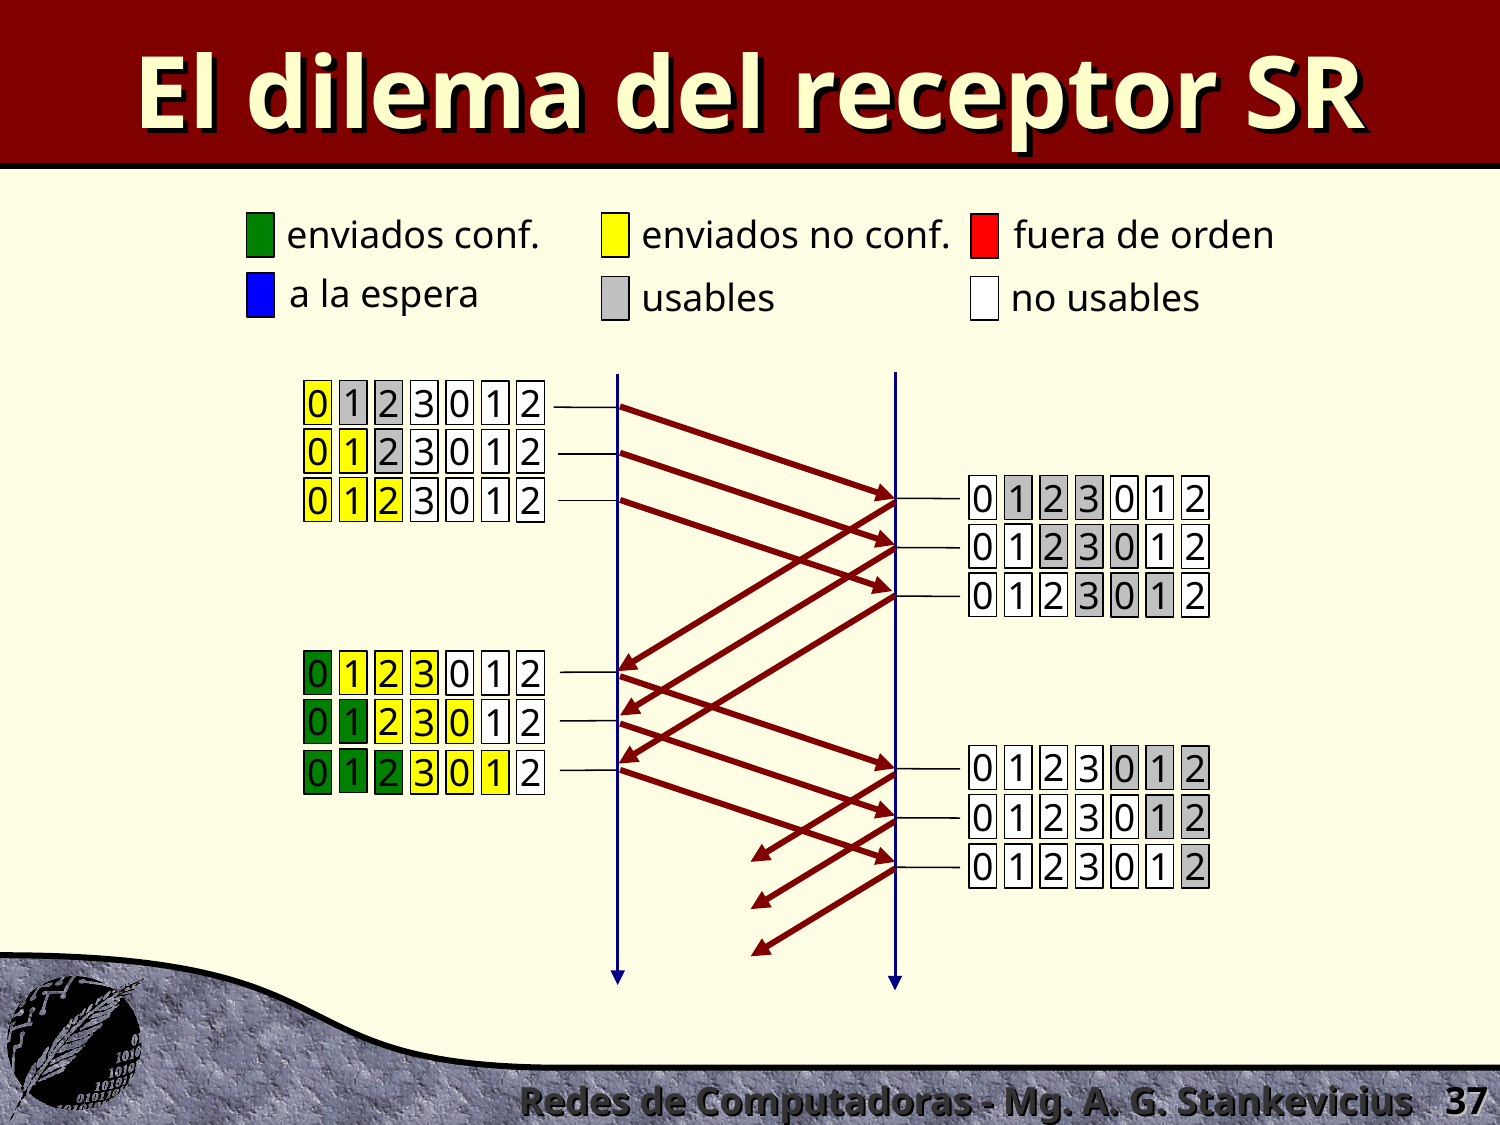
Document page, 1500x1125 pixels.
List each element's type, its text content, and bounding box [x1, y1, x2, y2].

text_box 0 [445, 651, 474, 695]
text_box 2 [1039, 524, 1068, 569]
text_box 2 [1181, 573, 1210, 617]
text_box 3 [1075, 745, 1103, 790]
text_box 0 [1110, 794, 1139, 839]
text_box 3 [1075, 844, 1103, 888]
text_box 0 [304, 750, 332, 795]
text_box 3 [410, 477, 438, 522]
text_box 1 [1004, 794, 1032, 839]
text_box 1 [1004, 572, 1032, 617]
text_box 1 [1004, 844, 1032, 888]
text_box 0 [1110, 844, 1139, 889]
text_box usables [626, 264, 785, 332]
text_box 0 [304, 477, 332, 522]
text_box 2 [516, 478, 545, 522]
text_box 0 [1110, 573, 1139, 617]
text_box 1 [339, 380, 368, 425]
text_box 1 [481, 699, 509, 744]
text_box 2 [375, 650, 403, 695]
text_box 2 [1039, 794, 1068, 839]
picture [790, 1100, 795, 1110]
text_box 1 [1146, 794, 1174, 839]
text_box 1 [339, 748, 368, 793]
text_box 2 [1181, 745, 1210, 790]
text_box fuera de orden [998, 201, 1290, 269]
text_box 2 [516, 380, 545, 425]
text_box 0 [968, 524, 997, 569]
text_box [970, 276, 995, 321]
text_box 1 [1004, 745, 1032, 790]
text_box 0 [304, 429, 332, 473]
text_box [601, 276, 626, 321]
text_box 3 [1075, 524, 1103, 569]
text_box 1 [1146, 844, 1174, 889]
text_box 0 [1110, 745, 1139, 790]
text_box a la espera [274, 260, 492, 328]
text_box 2 [1181, 844, 1210, 889]
text_box 2 [1039, 844, 1068, 888]
text_box [246, 273, 274, 317]
text_box 2 [1039, 572, 1068, 617]
picture [1047, 1100, 1054, 1110]
text_box 2 [516, 750, 545, 795]
text_box 2 [375, 750, 403, 795]
text_box enviados no conf. [626, 201, 954, 269]
text_box 1 [339, 650, 368, 695]
text_box 0 [304, 380, 332, 425]
text_box 1 [1004, 524, 1032, 568]
text_box 0 [445, 750, 474, 795]
text_box 2 [375, 477, 403, 522]
text_box 2 [516, 651, 545, 695]
text_box 0 [1110, 524, 1139, 569]
text_box 1 [1146, 745, 1174, 790]
text_box 1 [1004, 475, 1032, 520]
text_box no usables [995, 264, 1205, 332]
text_box 1 [481, 651, 509, 695]
text_box 2 [1181, 794, 1210, 839]
text_box 0 [304, 650, 332, 695]
text_box 3 [1075, 475, 1103, 520]
text_box 0 [445, 699, 474, 744]
text_box [246, 213, 271, 257]
text_box 0 [969, 794, 997, 839]
text_box 0 [969, 745, 997, 790]
text_box 2 [1039, 475, 1068, 520]
text_box 2 [375, 429, 403, 473]
picture [0, 959, 1500, 1125]
text_box 1 [481, 477, 509, 522]
text_box 3 [1075, 572, 1103, 617]
text_box 1 [1146, 475, 1174, 520]
text_box enviados conf. [271, 201, 548, 269]
text_box [971, 214, 998, 258]
text_box [601, 213, 626, 257]
text_box 0 [445, 380, 474, 425]
text_box 3 [410, 699, 438, 744]
text_box 3 [410, 380, 438, 425]
text_box 1 [481, 429, 509, 474]
text_box 2 [1181, 475, 1210, 520]
text_box 2 [375, 699, 403, 744]
text_box 1 [339, 429, 368, 473]
text_box 2 [516, 699, 545, 744]
text_box 1 [1146, 573, 1174, 617]
text_box 3 [410, 429, 438, 474]
text_box 0 [969, 844, 997, 888]
text_box 2 [375, 380, 403, 425]
text_box 2 [1039, 745, 1068, 790]
text_box 3 [410, 650, 438, 695]
text_box 1 [1146, 524, 1174, 569]
text_box 0 [445, 429, 474, 474]
text_box 3 [410, 750, 438, 795]
text_box 0 [445, 477, 474, 522]
text_box 2 [1181, 524, 1210, 569]
text_box 1 [481, 380, 509, 425]
text_box 0 [1110, 475, 1139, 520]
text_box 0 [304, 699, 332, 744]
title El dilema del receptor SR [15, 5, 1485, 160]
text_box 0 [969, 572, 997, 617]
text_box 1 [339, 699, 368, 744]
text_box 1 [481, 750, 509, 795]
text_box 3 [1075, 794, 1103, 839]
text_box 2 [516, 429, 545, 474]
text_box 0 [968, 475, 997, 520]
text_box 1 [339, 477, 368, 522]
